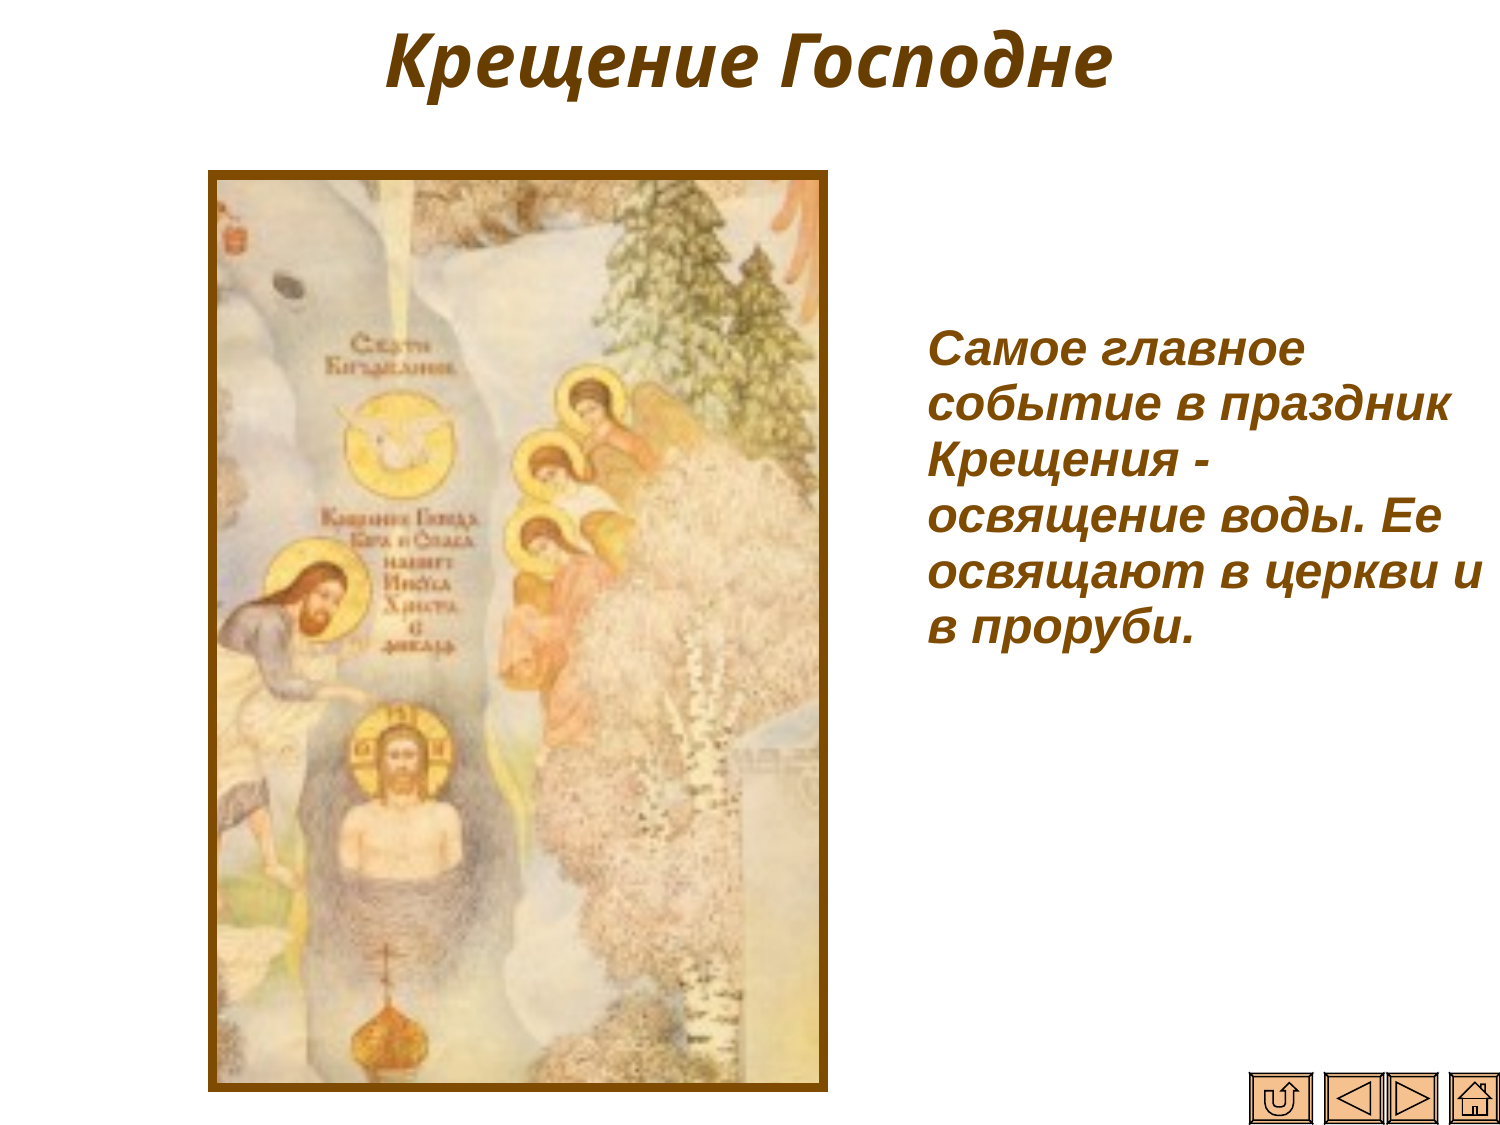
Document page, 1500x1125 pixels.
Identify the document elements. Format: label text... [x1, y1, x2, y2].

text_box [1449, 1073, 1500, 1124]
text_box [1249, 1073, 1313, 1124]
text_box Самое главное событие в праздник Крещения - освящение воды. Ее освящают в церкви и в проруби. [912, 312, 1500, 662]
picture [217, 180, 819, 1083]
text_box [1387, 1073, 1438, 1124]
text_box Крещение Господне [337, 0, 1163, 175]
text_box [1324, 1073, 1384, 1124]
